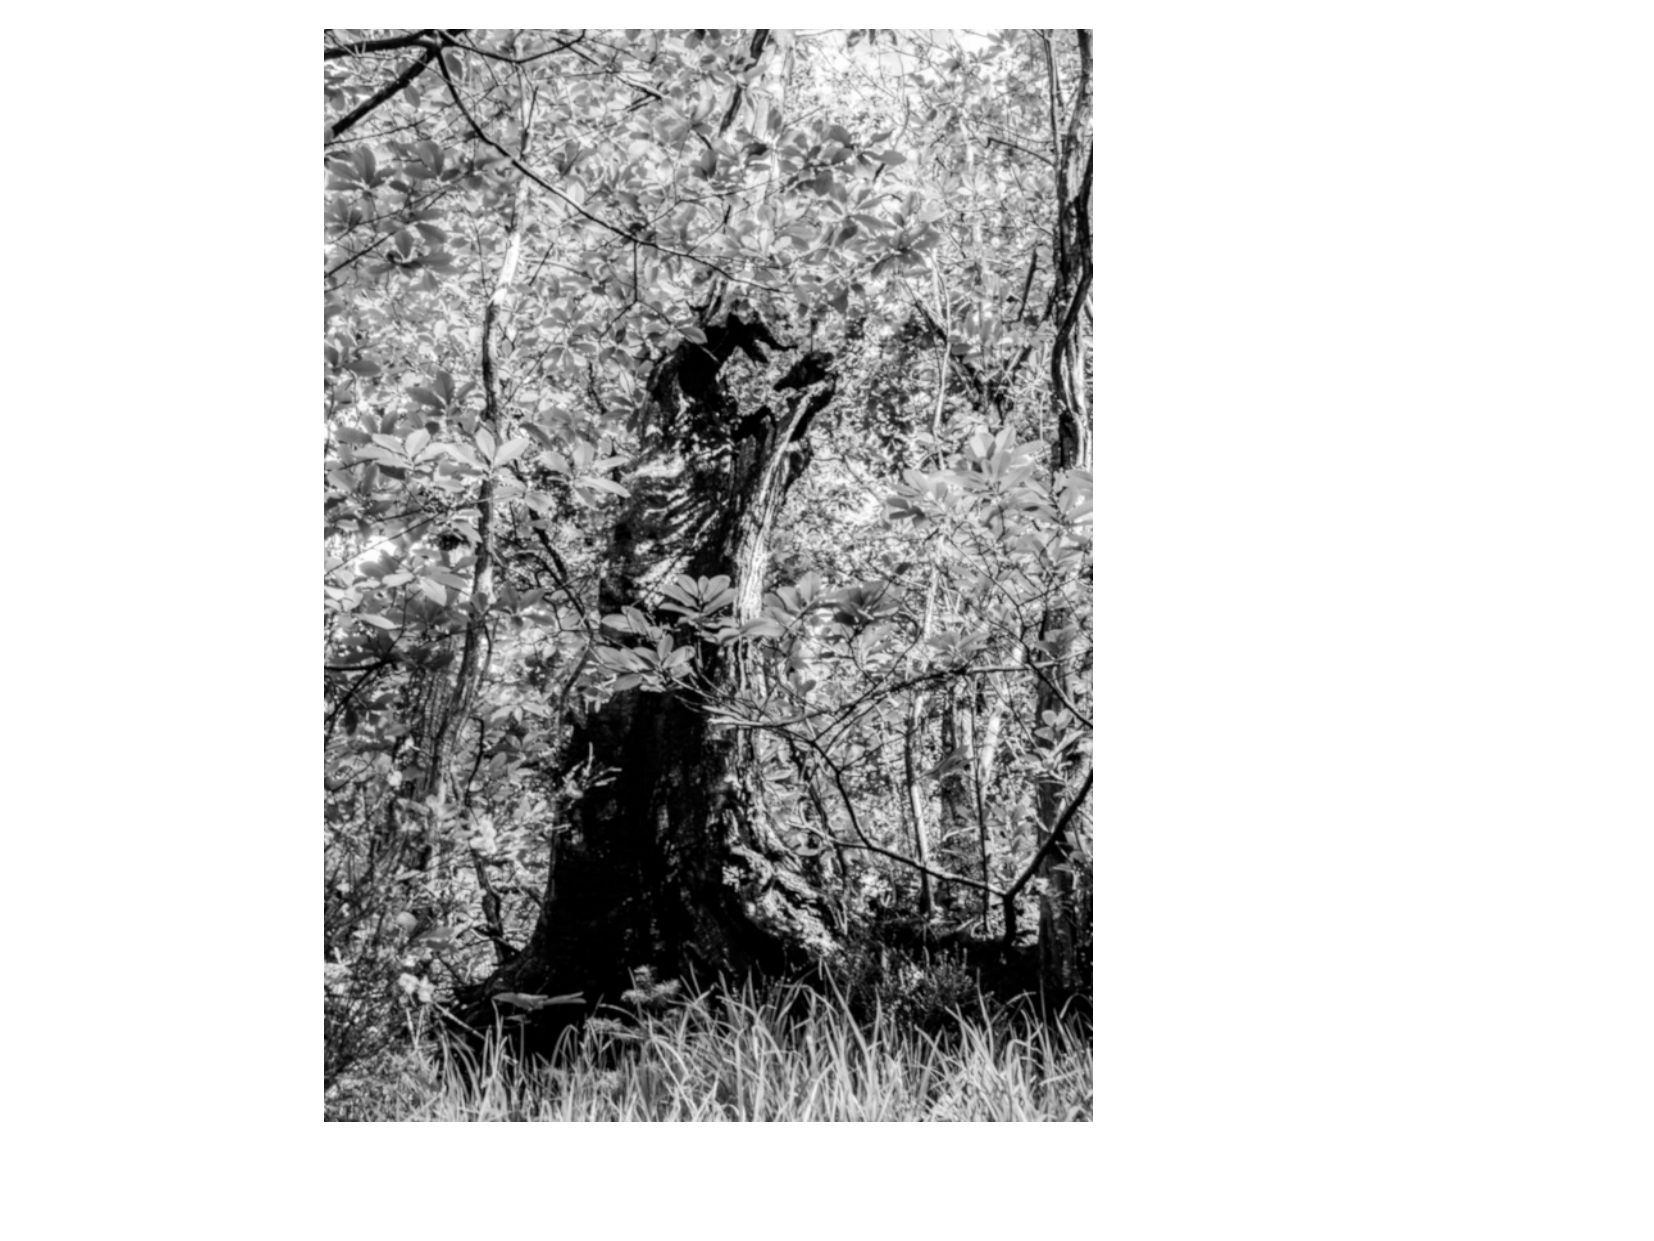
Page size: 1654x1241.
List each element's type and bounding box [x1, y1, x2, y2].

picture [324, 29, 1093, 1123]
